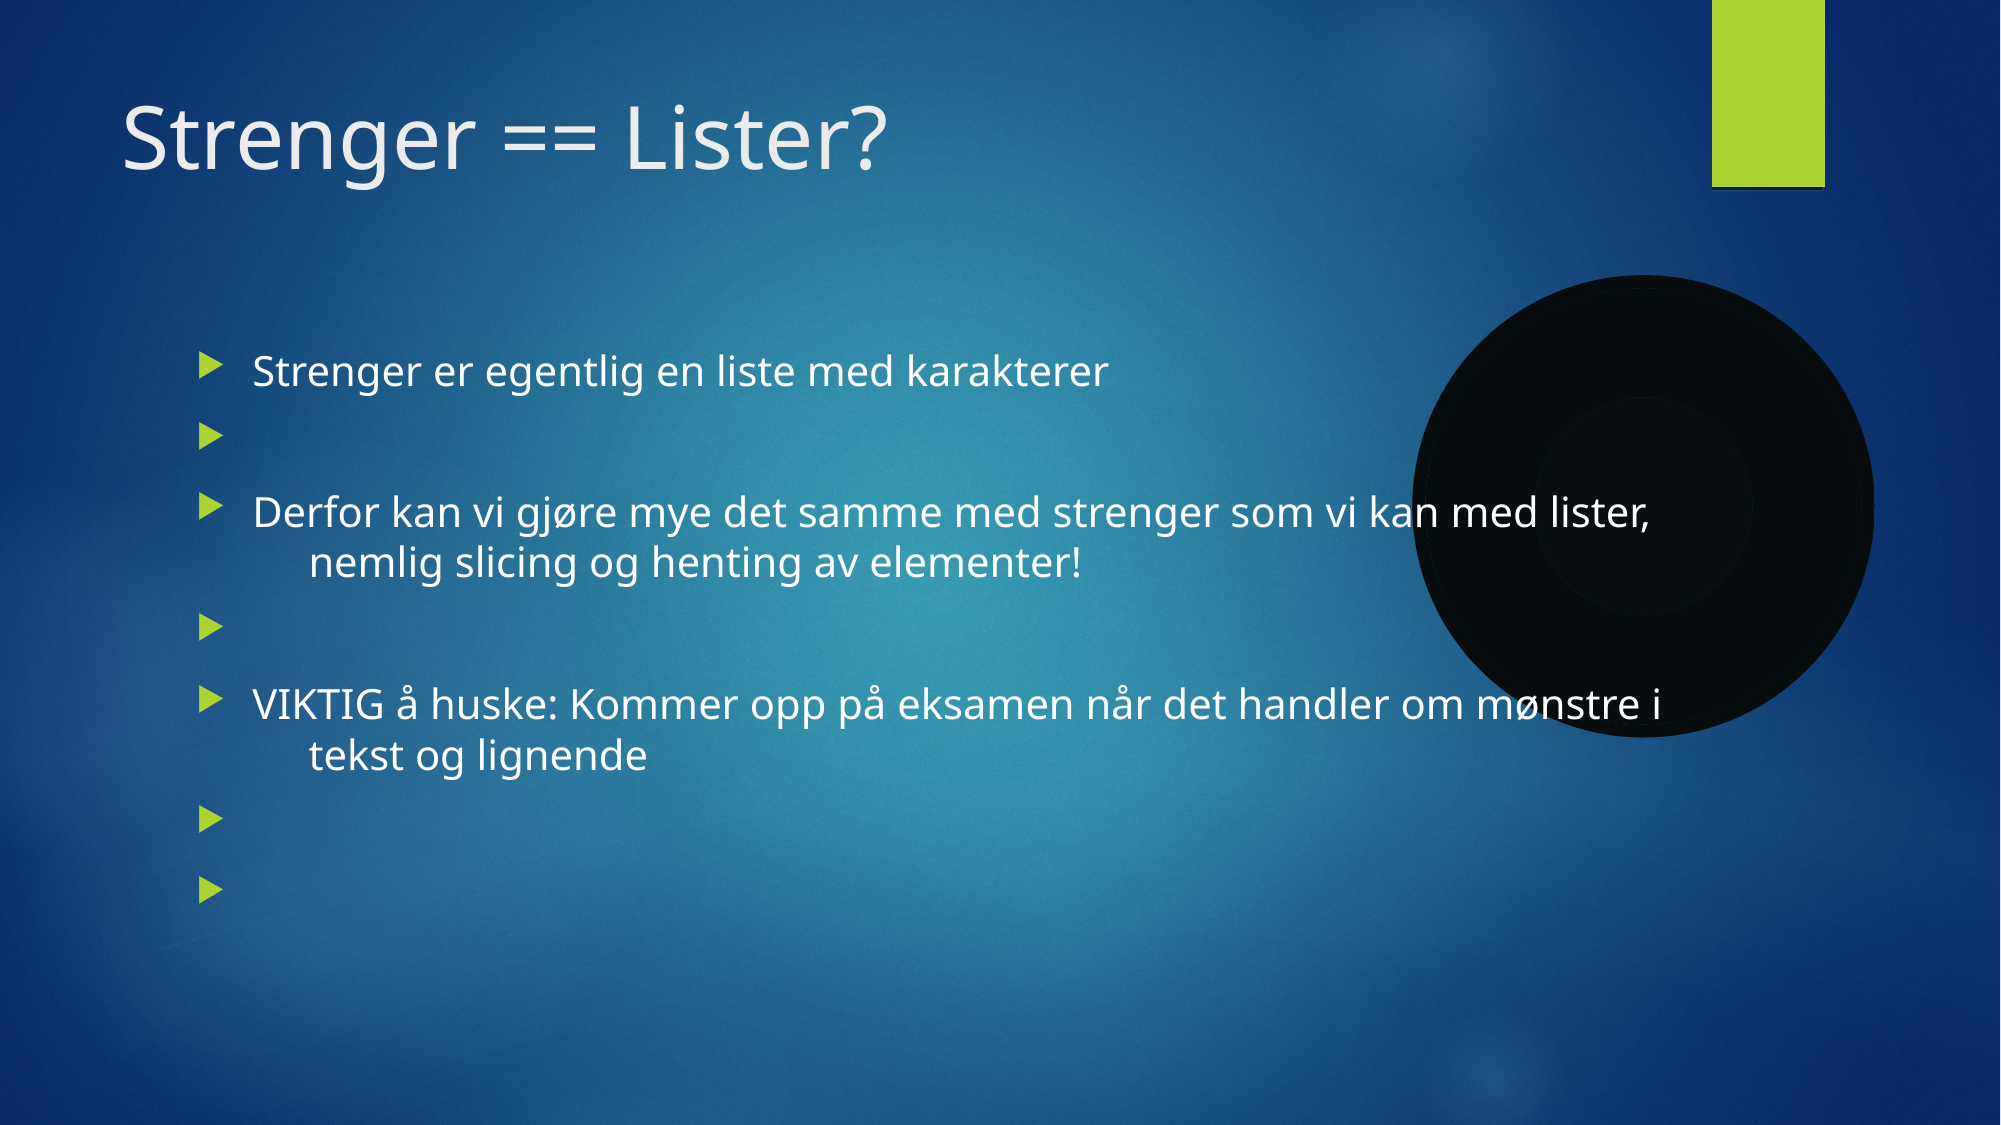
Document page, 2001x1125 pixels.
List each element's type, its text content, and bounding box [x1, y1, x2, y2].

title Strenger == Lister? [106, 74, 1649, 305]
list Strenger er egentlig en liste med karakterer Derfor kan vi gjøre mye det samme med strenger som vi kan med lister, nemlig slicing og henting av elementer! VIKTIG å huske: Kommer opp på eksamen når det handler om mønstre i tekst og lignende [181, 336, 1701, 1026]
